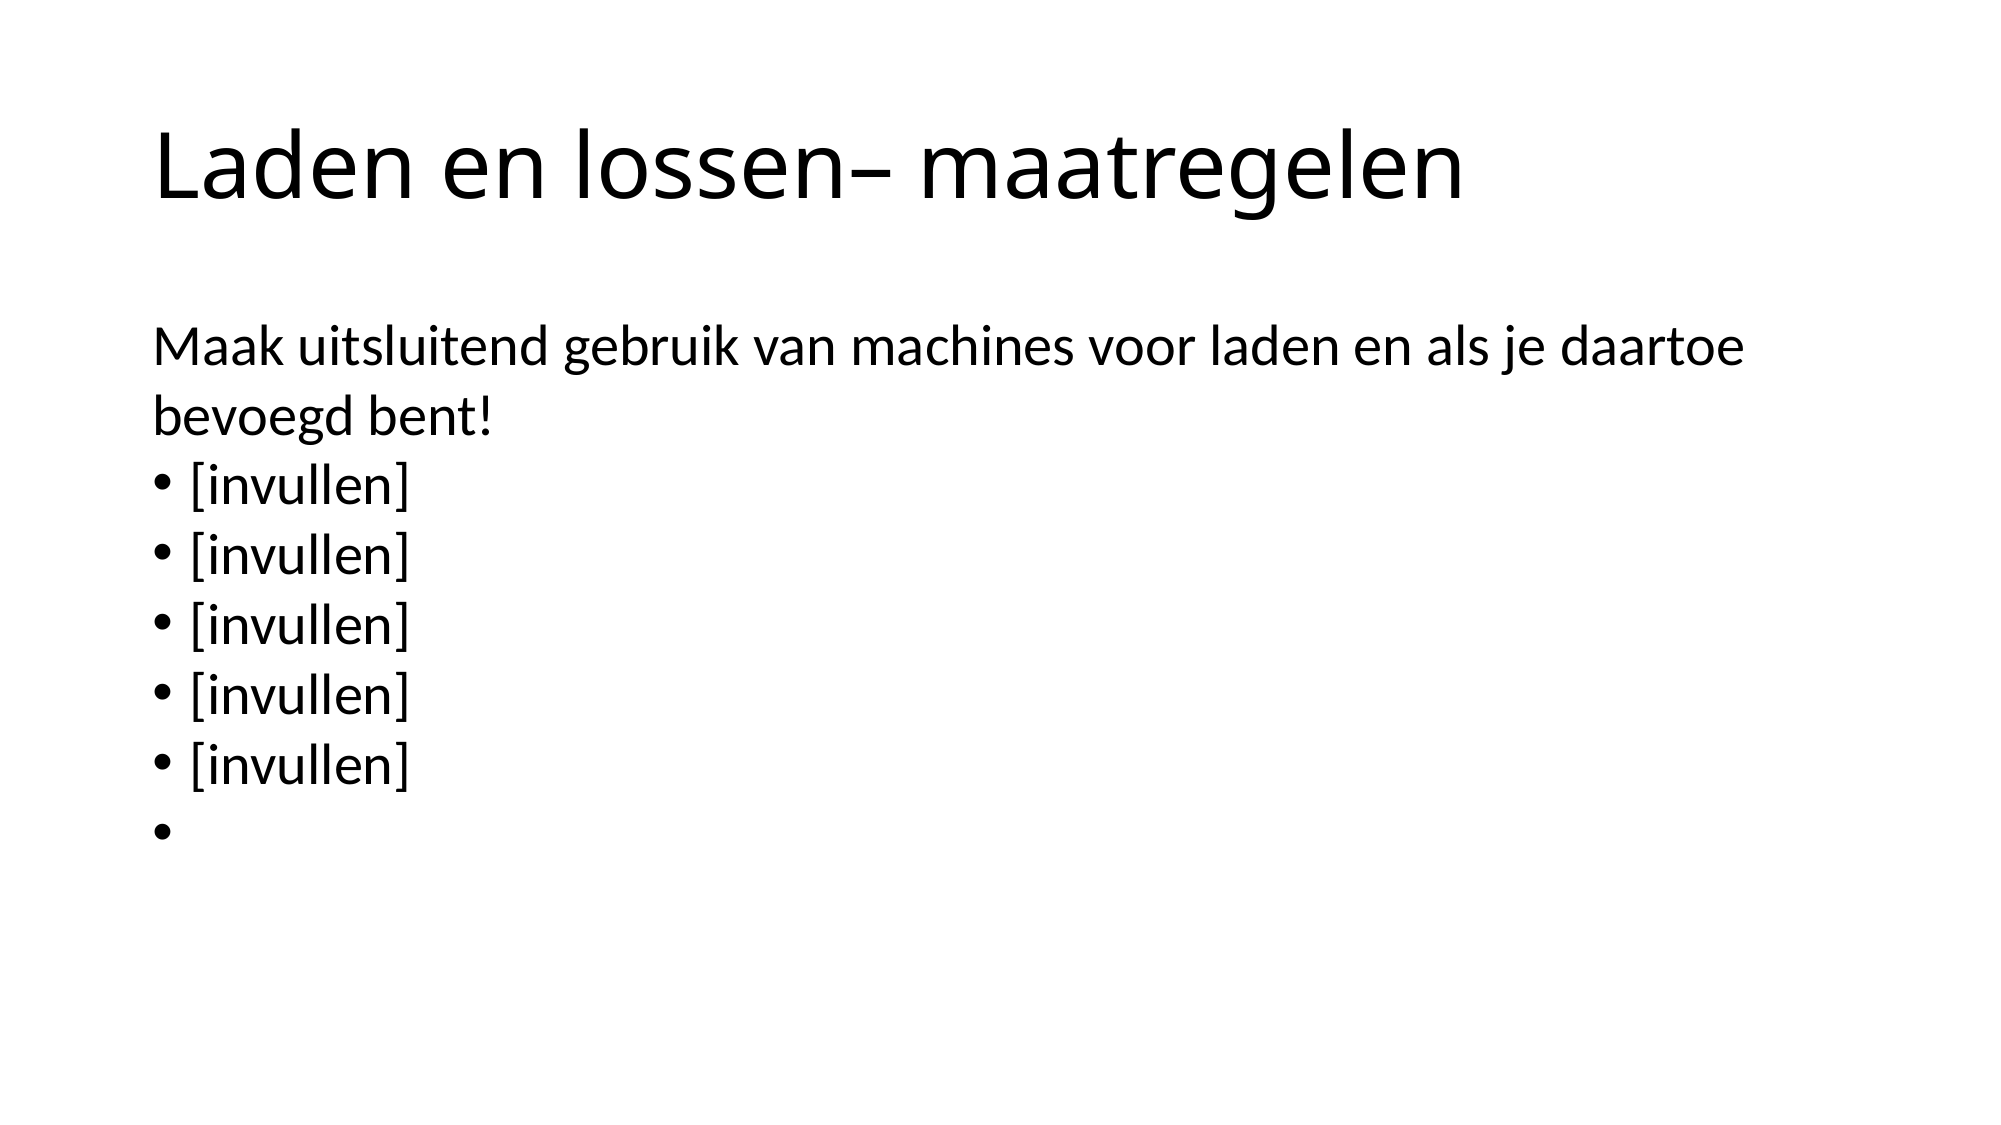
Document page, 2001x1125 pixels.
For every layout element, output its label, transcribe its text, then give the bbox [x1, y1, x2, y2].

list Maak uitsluitend gebruik van machines voor laden en als je daartoe bevoegd bent! [invullen] [invullen] [invullen] [invullen] [invullen] [137, 299, 1863, 1014]
title Laden en lossen– maatregelen [137, 59, 1863, 278]
